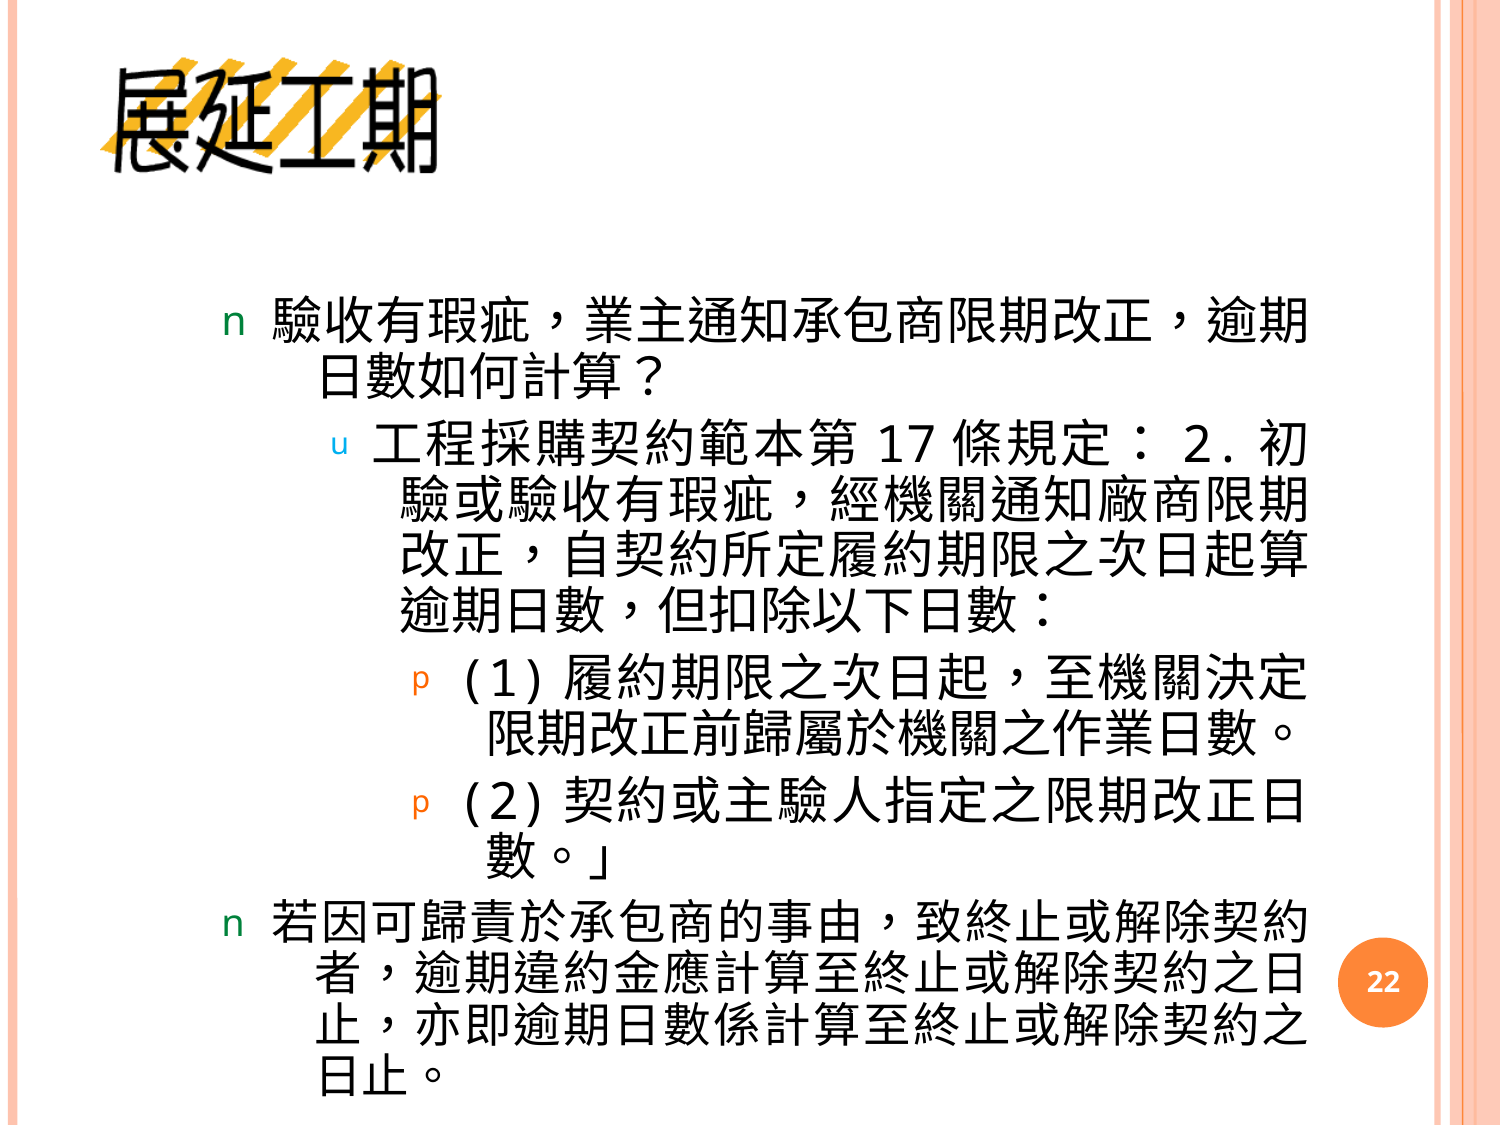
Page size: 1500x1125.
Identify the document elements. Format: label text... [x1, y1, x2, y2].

text_box 22 [1333, 940, 1434, 1027]
text_box 驗收有瑕疵，業主通知承包商限期改正，逾期日數如何計算？ 工程採購契約範本第17條規定：2.初驗或驗收有瑕疵，經機關通知廠商限期改正，自契約所定履約期限之次日起算逾期日數，但扣除以下日數： (1)履約期限之次日起，至機關決定限期改正前歸屬於機關之作業日數。 (2)契約或主驗人指定之限期改正日數。」 若因可歸責於承包商的事由，致終止或解除契約者，逾期違約金應計算至終止或解除契約之日止，亦即逾期日數係計算至終止或解除契約之日止。 [99, 287, 1325, 1125]
list [75, 262, 1300, 1062]
picture [100, 54, 449, 178]
